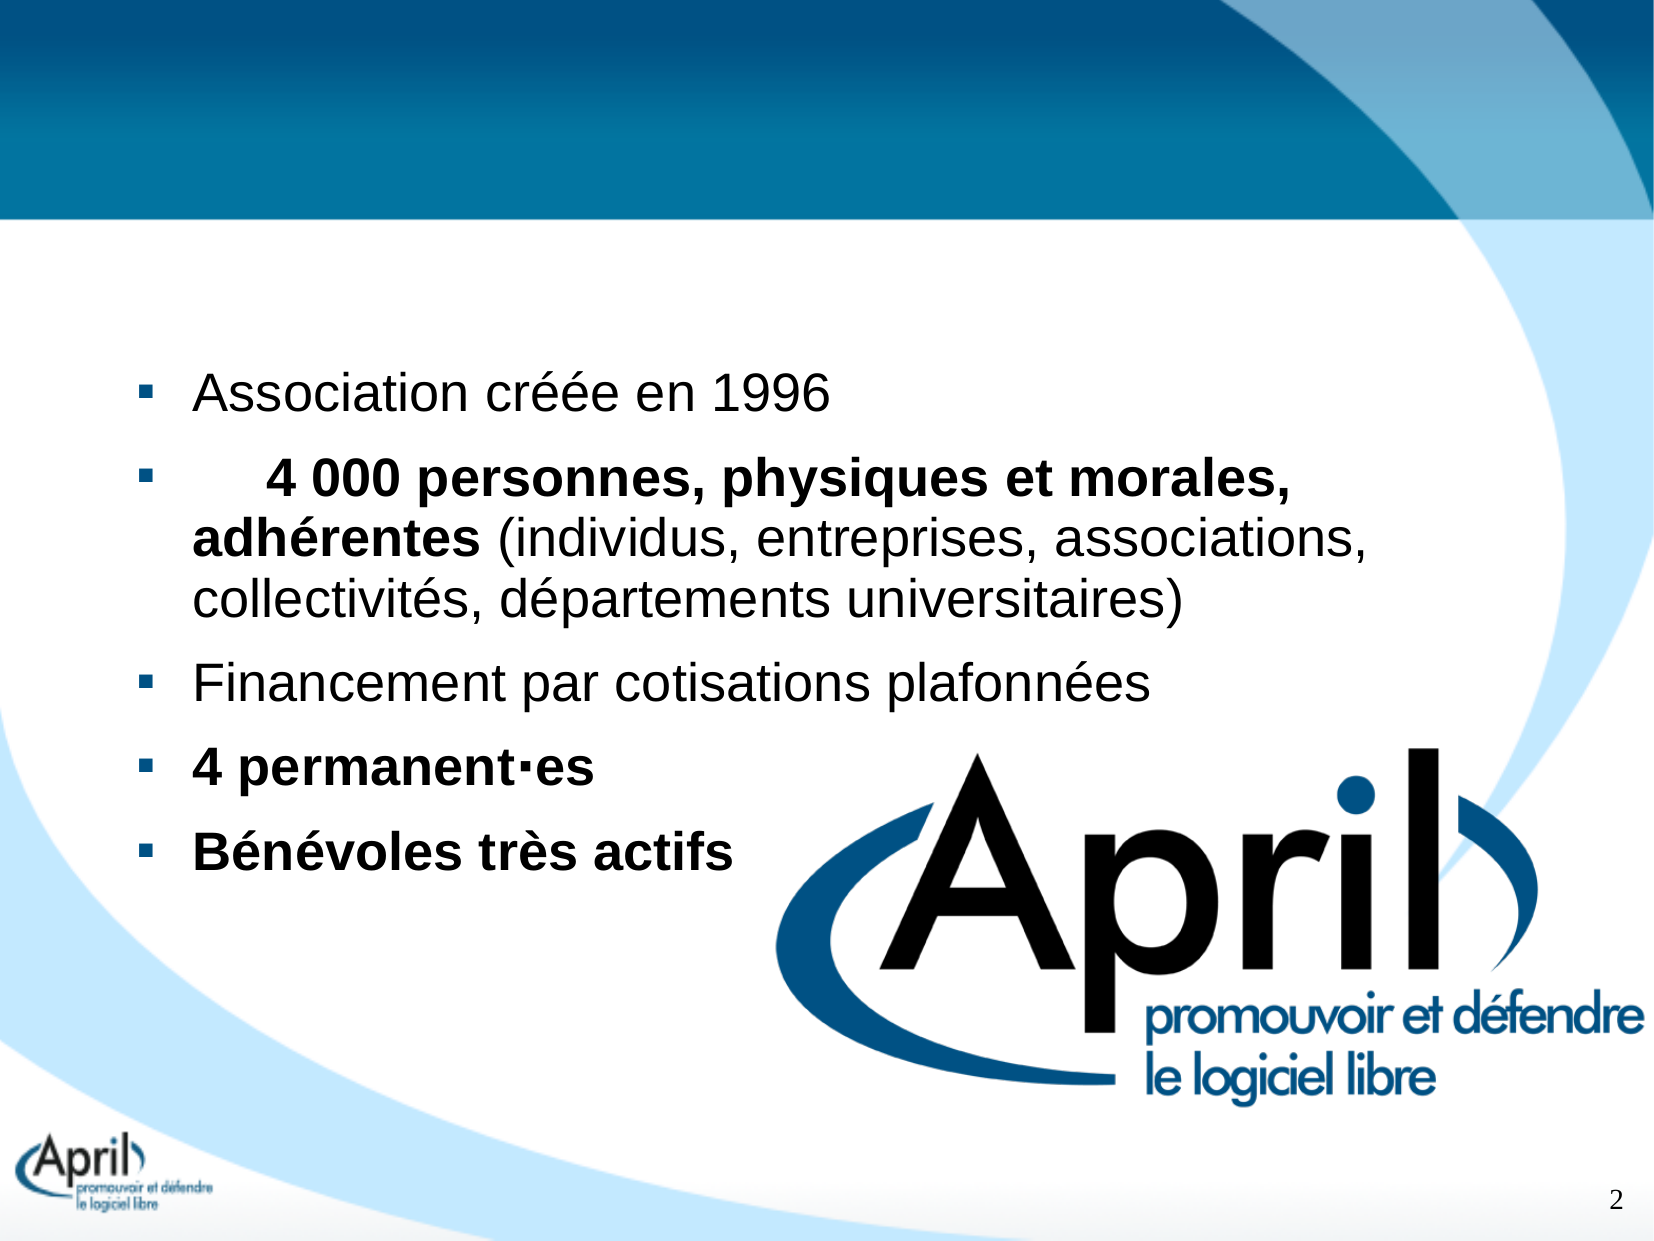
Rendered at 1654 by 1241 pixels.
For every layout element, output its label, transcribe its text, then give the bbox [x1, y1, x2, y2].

picture [0, 0, 1654, 1241]
list Association créée en 1996 4 000 personnes, physiques et morales, adhérentes (individus, entreprises, associations, collectivités, départements universitaires) Financement par cotisations plafonnées 4 permanent⋅es Bénévoles très actifs [121, 362, 1534, 1144]
